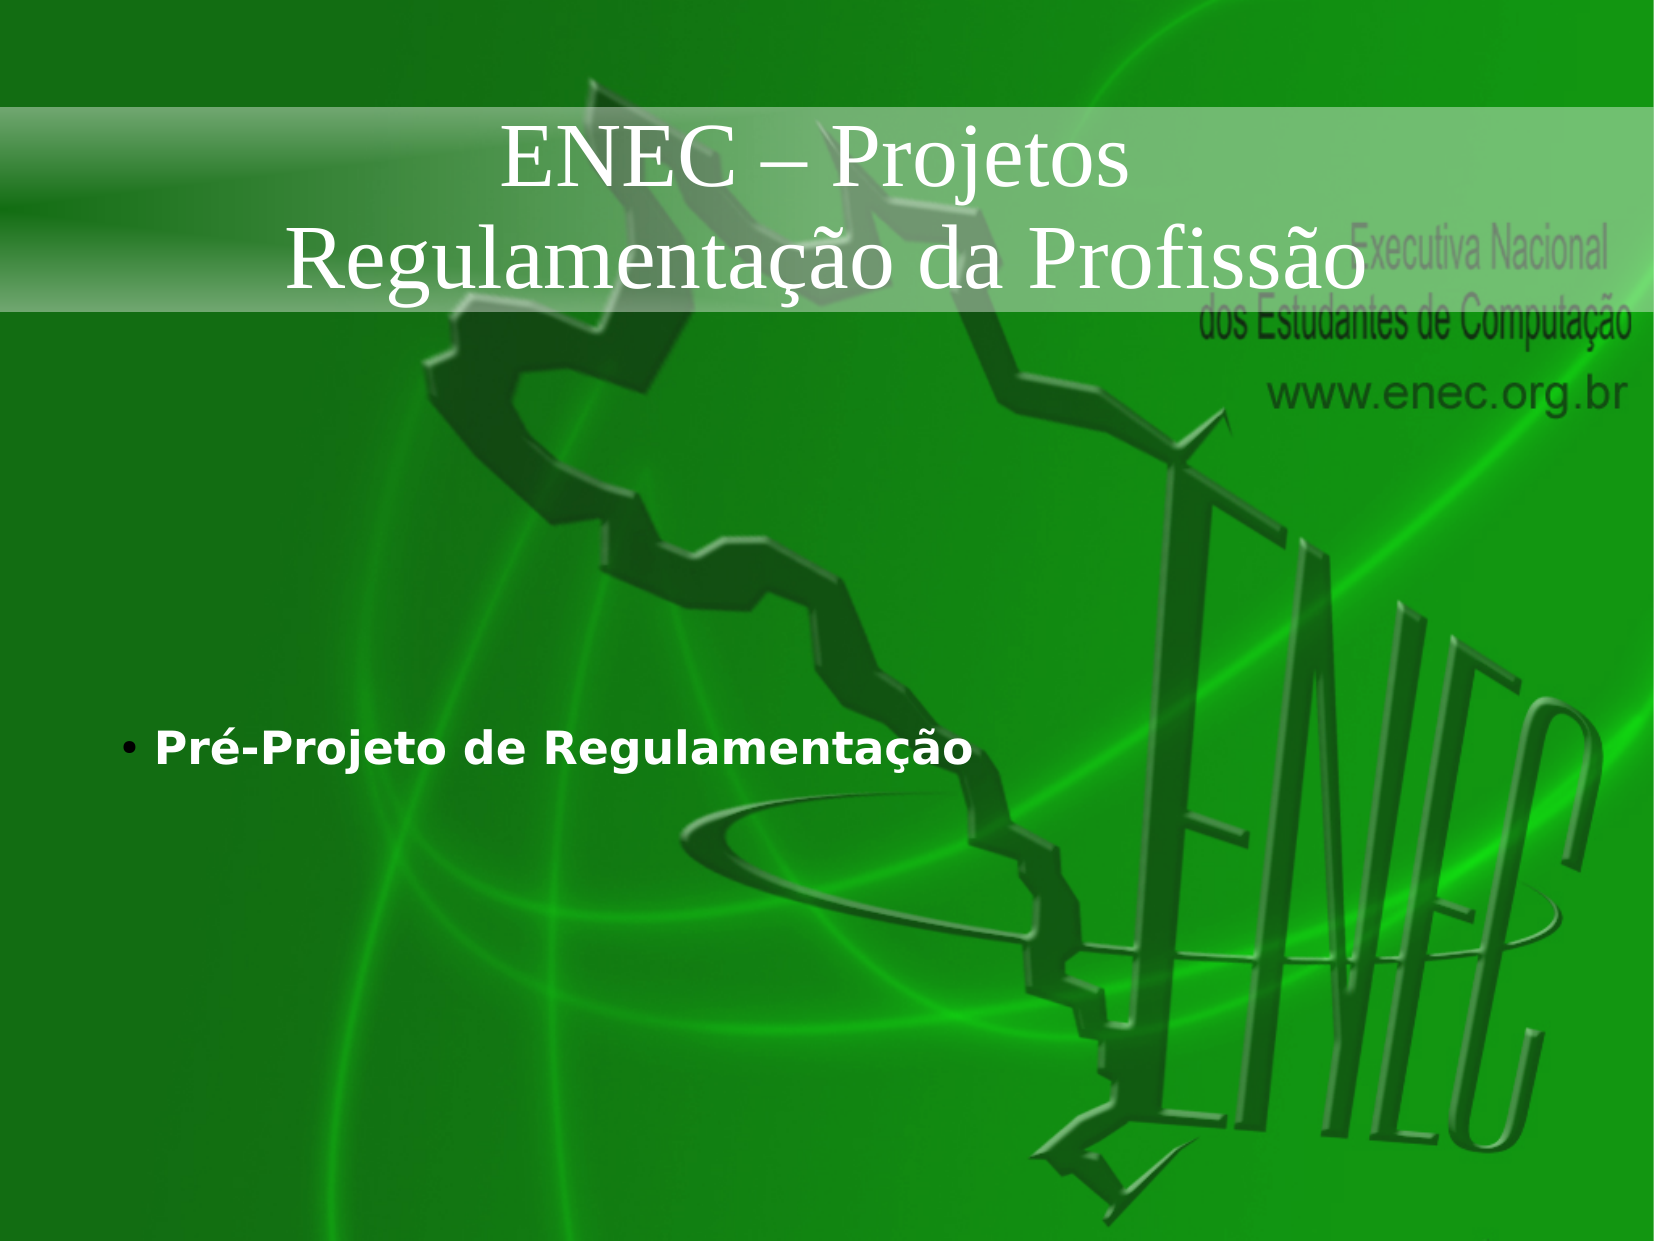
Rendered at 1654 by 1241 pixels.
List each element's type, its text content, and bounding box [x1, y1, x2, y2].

subtitle Pré-Projeto de Regulamentação [121, 344, 1534, 1127]
title ENEC – Projetos Regulamentação da Profissão [121, 95, 1534, 318]
